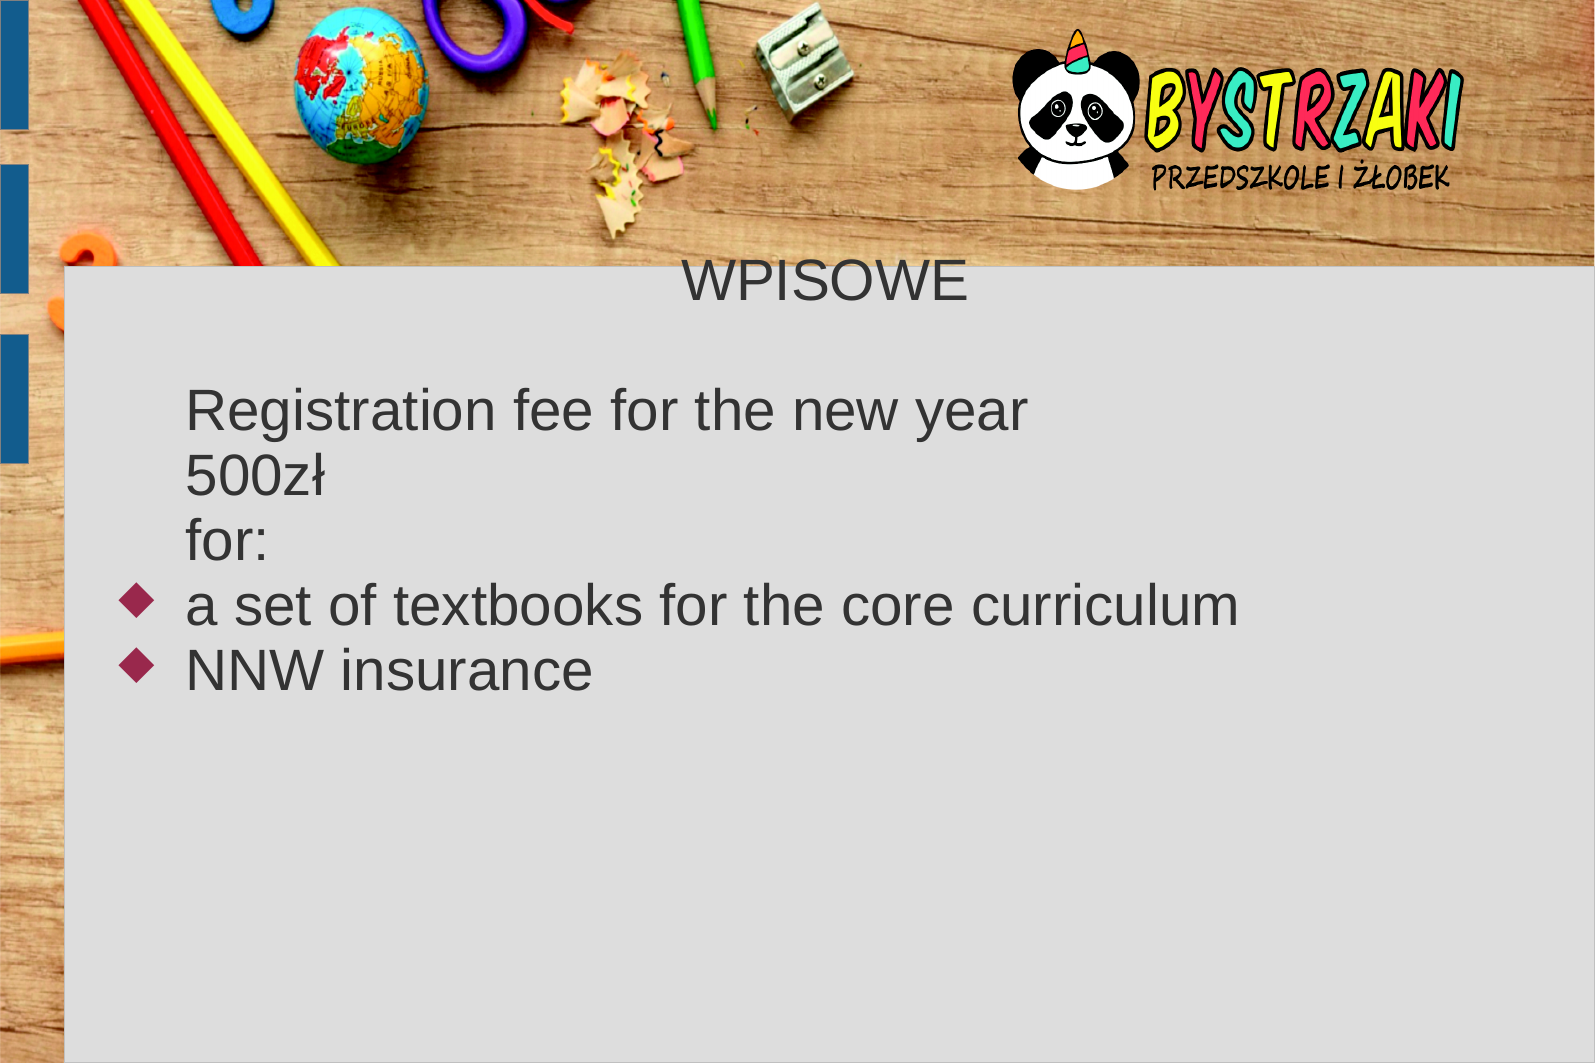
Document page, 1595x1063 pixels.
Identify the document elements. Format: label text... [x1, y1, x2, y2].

list WPISOWE Registration fee for the new year 500zł for: a set of textbooks for the core curriculum NNW insurance [102, 248, 1465, 1063]
title [117, 78, 1479, 256]
picture [0, 0, 1595, 1063]
